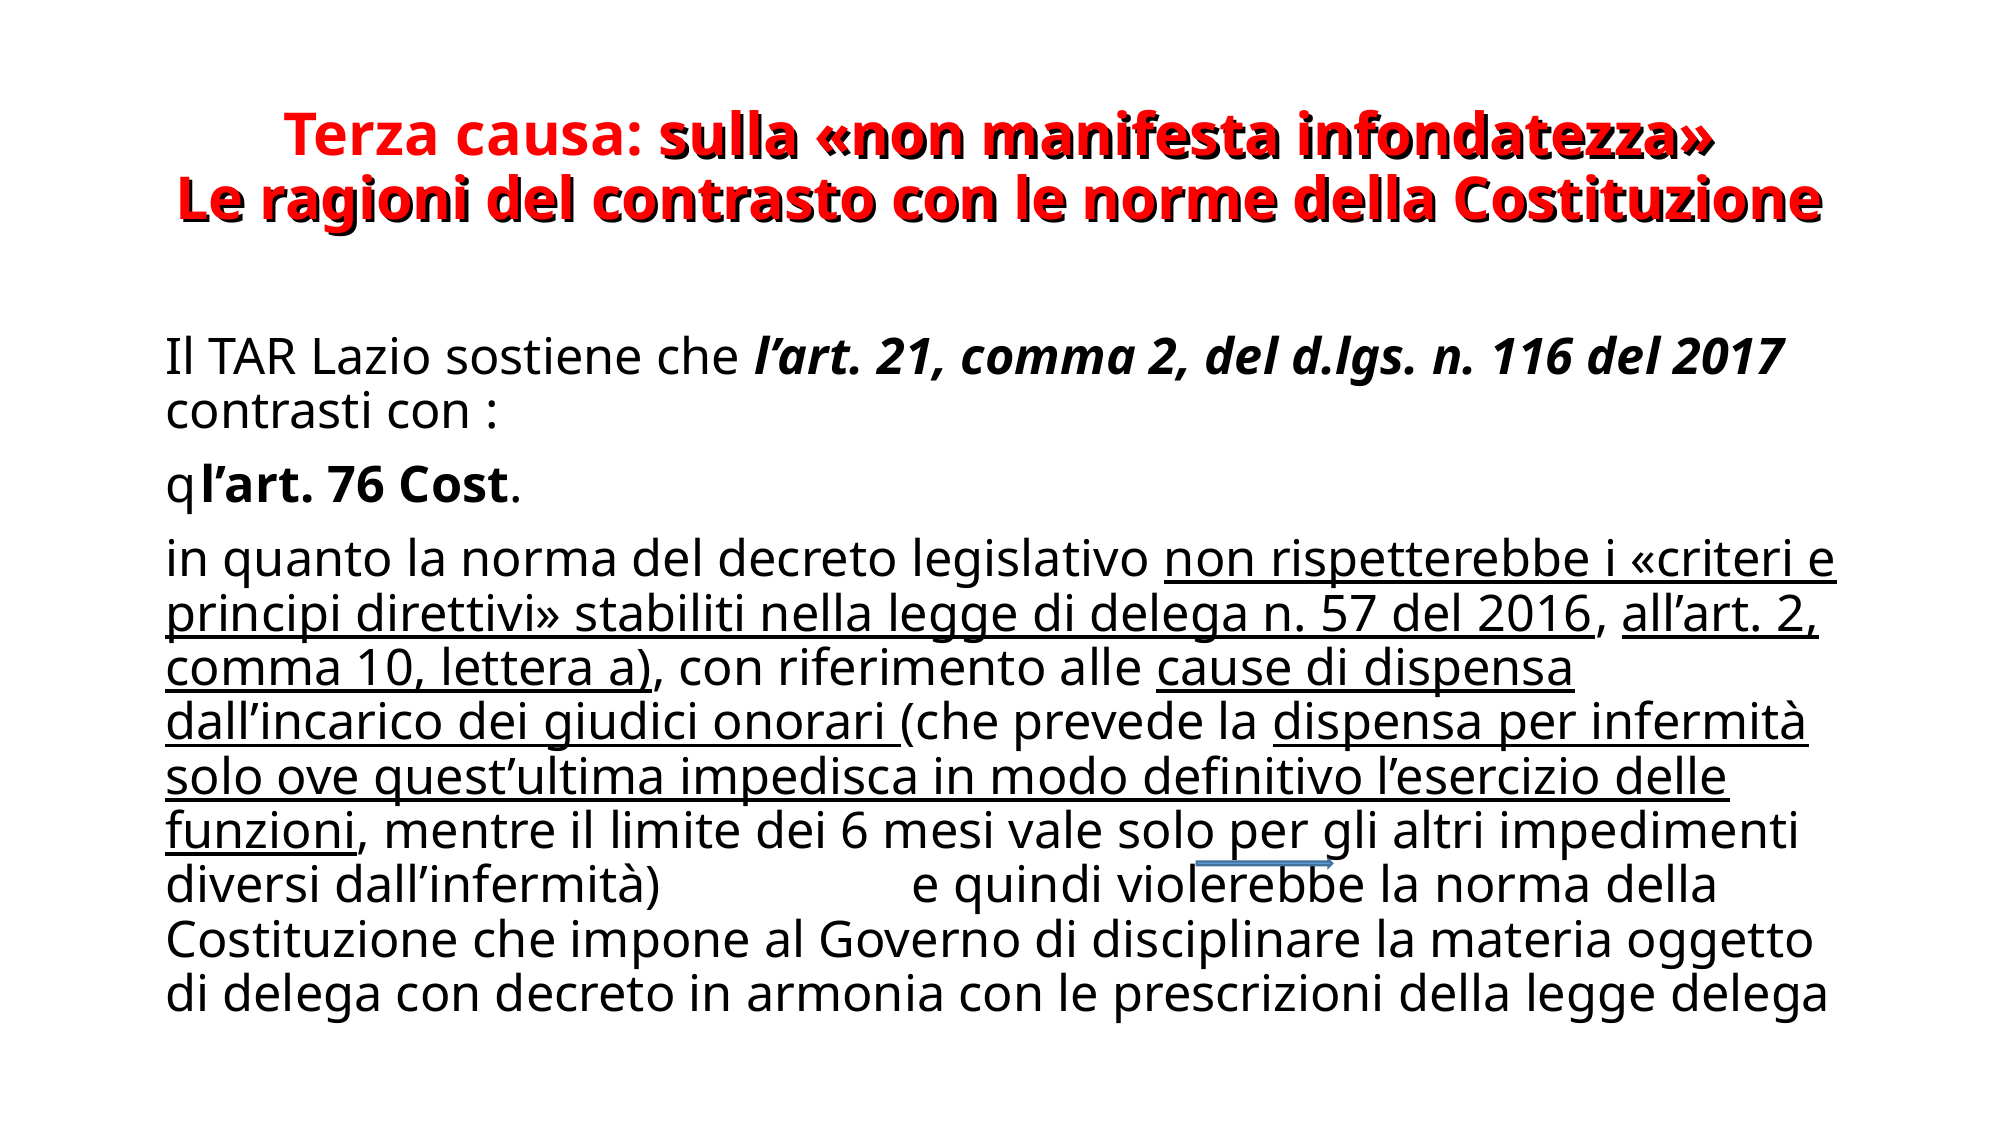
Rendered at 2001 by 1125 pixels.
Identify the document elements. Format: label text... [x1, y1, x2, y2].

text_box [1196, 859, 1333, 868]
list Il TAR Lazio sostiene che l’art. 21, comma 2, del d.lgs. n. 116 del 2017 contrasti con : l’art. 76 Cost. in quanto la norma del decreto legislativo non rispetterebbe i «criteri e principi direttivi» stabiliti nella legge di delega n. 57 del 2016, all’art. 2, comma 10, lettera a), con riferimento alle cause di dispensa dall’incarico dei giudici onorari (che prevede la dispensa per infermità solo ove quest’ultima impedisca in modo definitivo l’esercizio delle funzioni, mentre il limite dei 6 mesi vale solo per gli altri impedimenti diversi dall’infermità) e quindi violerebbe la norma della Costituzione che impone al Governo di disciplinare la materia oggetto di delega con decreto in armonia con le prescrizioni della legge delega [150, 323, 1876, 1038]
title Terza causa: sulla «non manifesta infondatezza» Le ragioni del contrasto con le norme della Costituzione [137, 59, 1863, 278]
